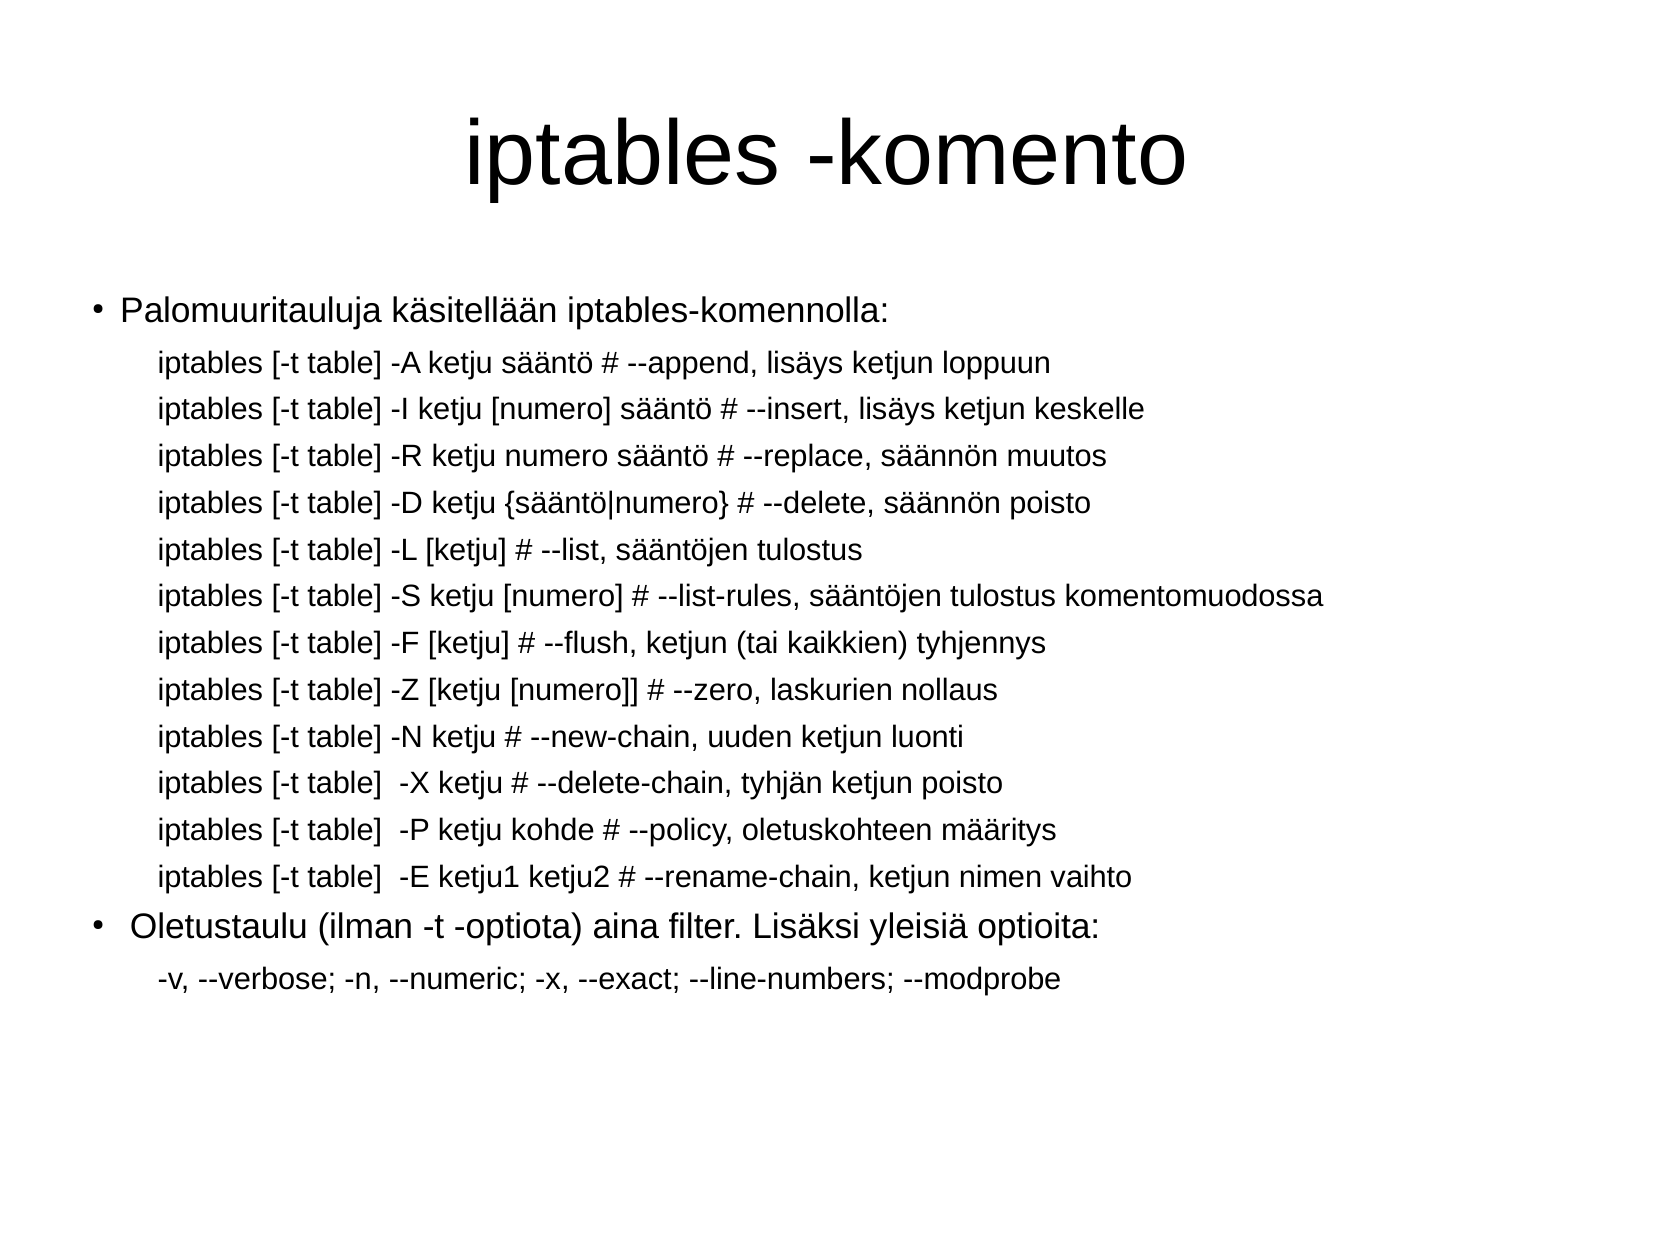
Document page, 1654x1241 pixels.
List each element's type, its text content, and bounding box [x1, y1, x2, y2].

list Palomuuritauluja käsitellään iptables-komennolla: iptables [-t table] -A ketju sääntö # --append, lisäys ketjun loppuun iptables [-t table] -I ketju [numero] sääntö # --insert, lisäys ketjun keskelle iptables [-t table] -R ketju numero sääntö # --replace, säännön muutos iptables [-t table] -D ketju {sääntö|numero} # --delete, säännön poisto iptables [-t table] -L [ketju] # --list, sääntöjen tulostus iptables [-t table] -S ketju [numero] # --list-rules, sääntöjen tulostus komentomuodossa iptables [-t table] -F [ketju] # --flush, ketjun (tai kaikkien) tyhjennys iptables [-t table] -Z [ketju [numero]] # --zero, laskurien nollaus iptables [-t table] -N ketju # --new-chain, uuden ketjun luonti iptables [-t table] -X ketju # --delete-chain, tyhjän ketjun poisto iptables [-t table] -P ketju kohde # --policy, oletuskohteen määritys iptables [-t table] -E ketju1 ketju2 # --rename-chain, ketjun nimen vaihto Oletustaulu (ilman -t -optiota) aina filter. Lisäksi yleisiä optioita: -v, --verbose; -n, --numeric; -x, --exact; --line-numbers; --modprobe [82, 290, 1571, 1010]
title iptables -komento [82, 49, 1571, 257]
